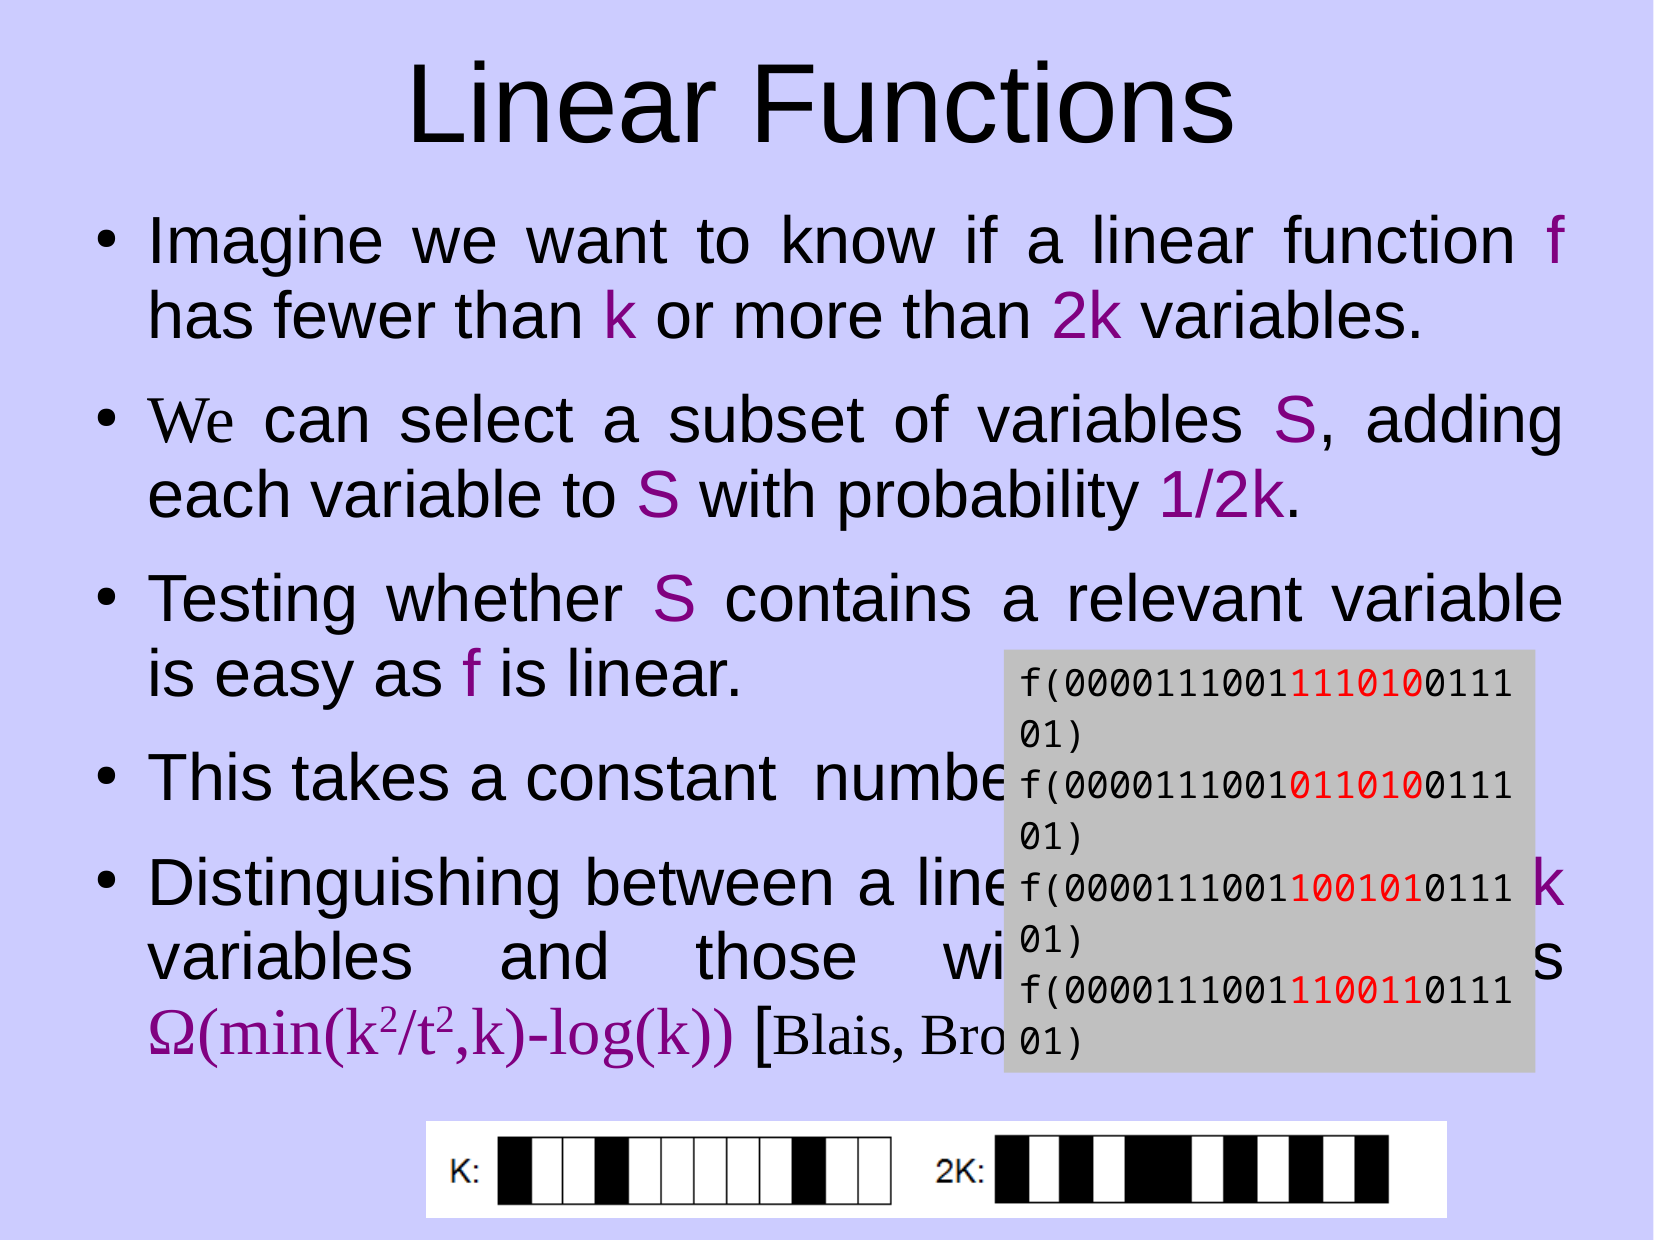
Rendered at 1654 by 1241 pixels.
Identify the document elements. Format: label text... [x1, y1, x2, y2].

title Linear Functions [76, 0, 1565, 208]
text_box f(0000111001111010011101) f(0000111001011010011101) f(0000111001100101011101) f(0000111001110011011101) [1003, 649, 1536, 836]
list Imagine we want to know if a linear function f has fewer than k or more than 2k variables. We can select a subset of variables S, adding each variable to S with probability 1/2k. Testing whether S contains a relevant variable is easy as f is linear. This takes a constant number of queries. Distinguishing between a linear functions with k variables and those with k+t requires Ω(min(k2/t2,k)-log(k)) [Blais, Brody and Matulef]. [76, 208, 1565, 1182]
picture [426, 1121, 1447, 1218]
